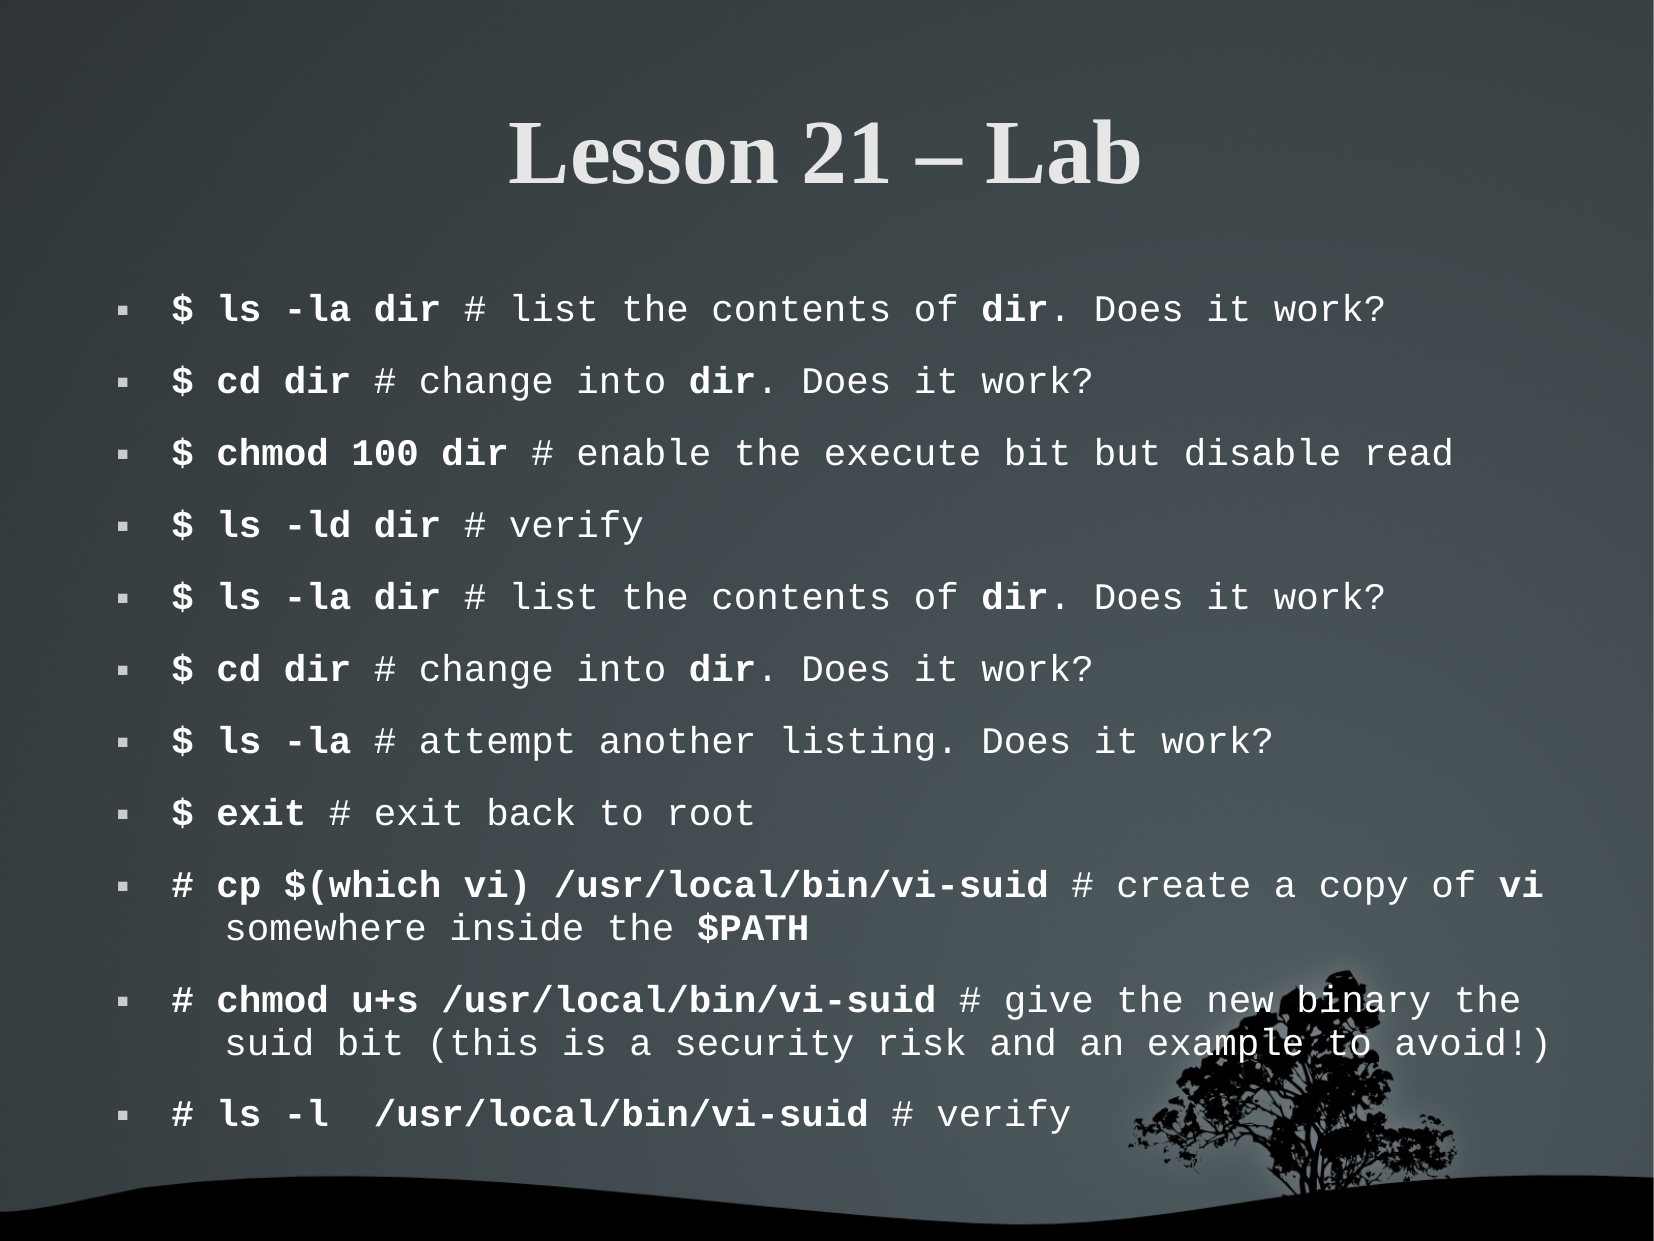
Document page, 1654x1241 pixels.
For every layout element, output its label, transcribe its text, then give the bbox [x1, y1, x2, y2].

list $ ls -la dir # list the contents of dir. Does it work? $ cd dir # change into dir. Does it work? $ chmod 100 dir # enable the execute bit but disable read $ ls -ld dir # verify $ ls -la dir # list the contents of dir. Does it work? $ cd dir # change into dir. Does it work? $ ls -la # attempt another listing. Does it work? $ exit # exit back to root # cp $(which vi) /usr/local/bin/vi-suid # create a copy of vi somewhere inside the $PATH # chmod u+s /usr/local/bin/vi-suid # give the new binary the suid bit (this is a security risk and an example to avoid!) # ls -l /usr/local/bin/vi-suid # verify [82, 290, 1571, 1109]
picture [0, 0, 1654, 1241]
title Lesson 21 – Lab [82, 49, 1571, 257]
